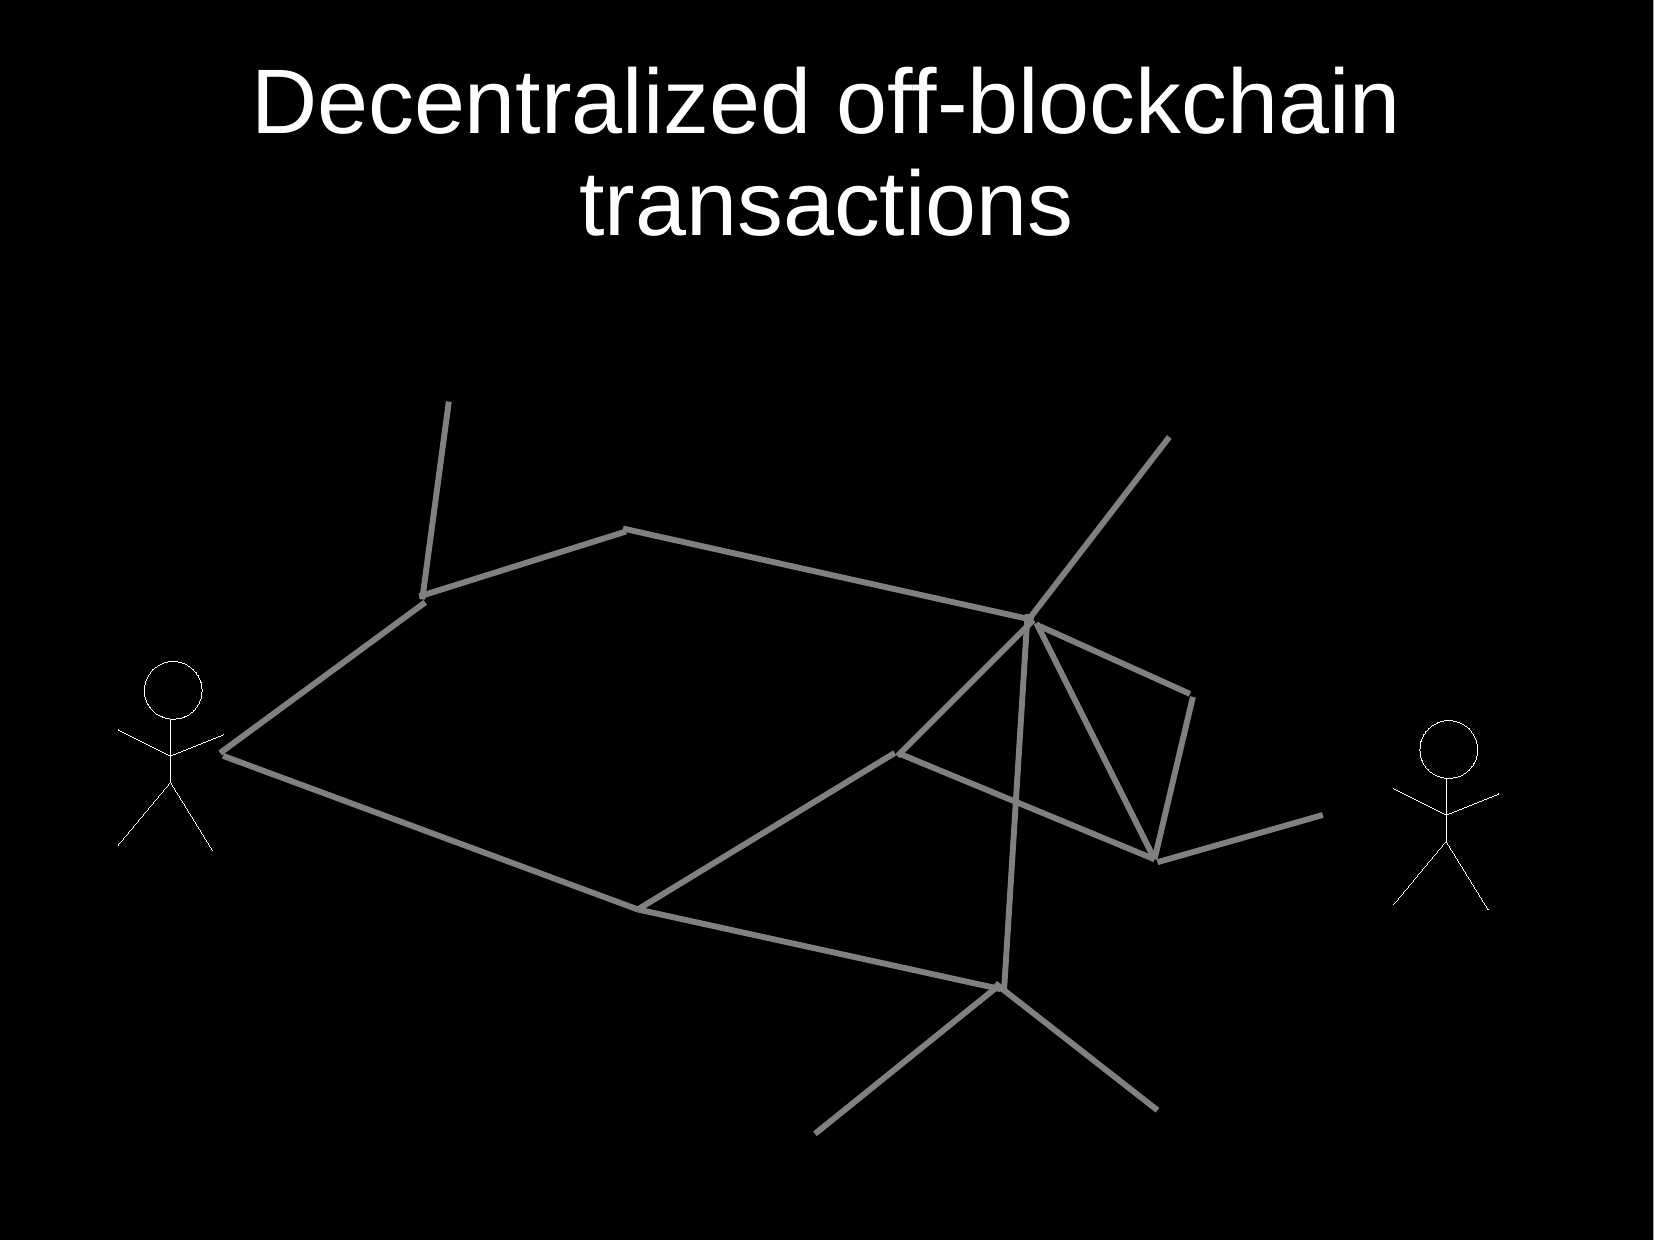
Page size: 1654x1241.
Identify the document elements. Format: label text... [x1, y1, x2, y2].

title Decentralized off-blockchain transactions [82, 49, 1571, 257]
